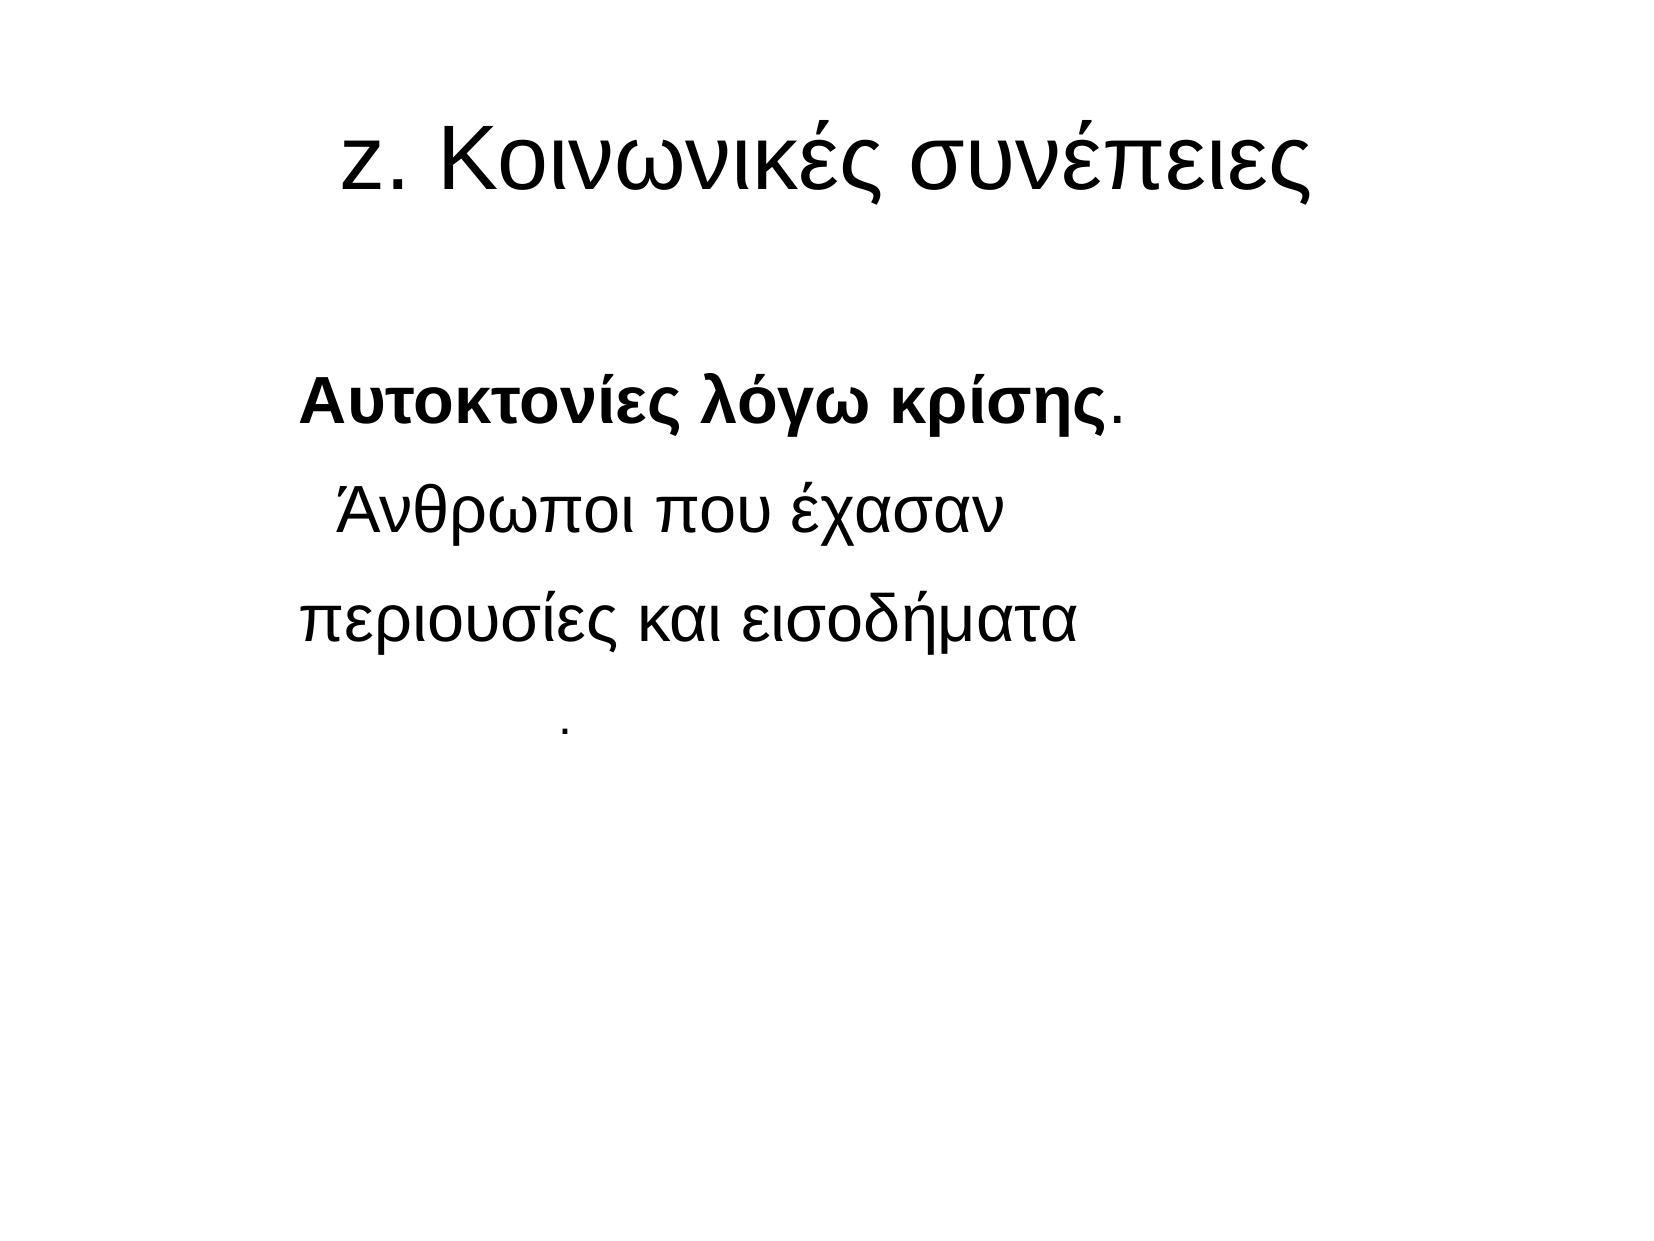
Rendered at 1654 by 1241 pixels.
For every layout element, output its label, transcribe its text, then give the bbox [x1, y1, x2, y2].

title z. Κοινωνικές συνέπειες [82, 49, 1571, 257]
text_box Αυτοκτονίες λόγω κρίσης. Άνθρωποι που έχασαν περιουσίες και εισοδήματα . [0, 349, 1465, 752]
